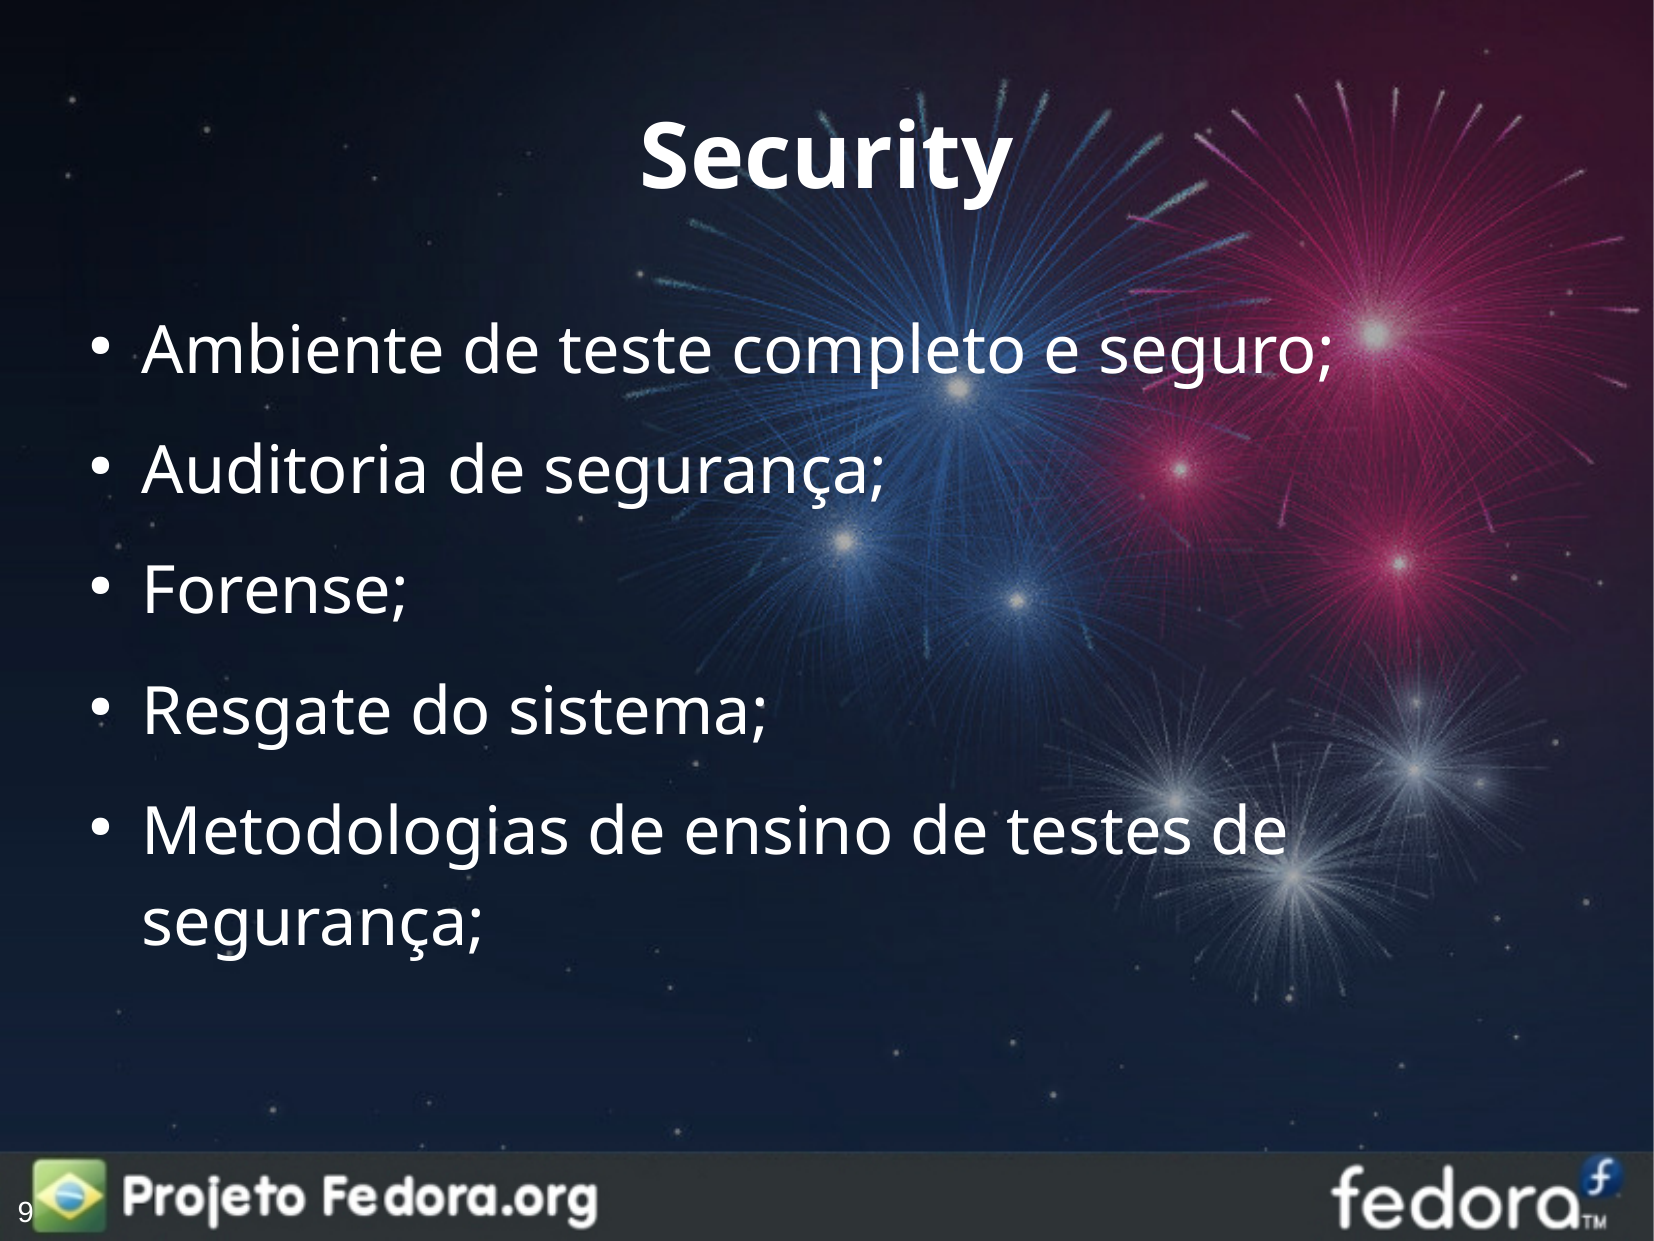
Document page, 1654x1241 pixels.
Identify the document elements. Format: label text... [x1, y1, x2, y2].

title Security [82, 49, 1571, 257]
list Ambiente de teste completo e seguro; Auditoria de segurança; Forense; Resgate do sistema; Metodologias de ensino de testes de segurança; [70, 302, 1559, 1134]
picture [0, 0, 1654, 1241]
